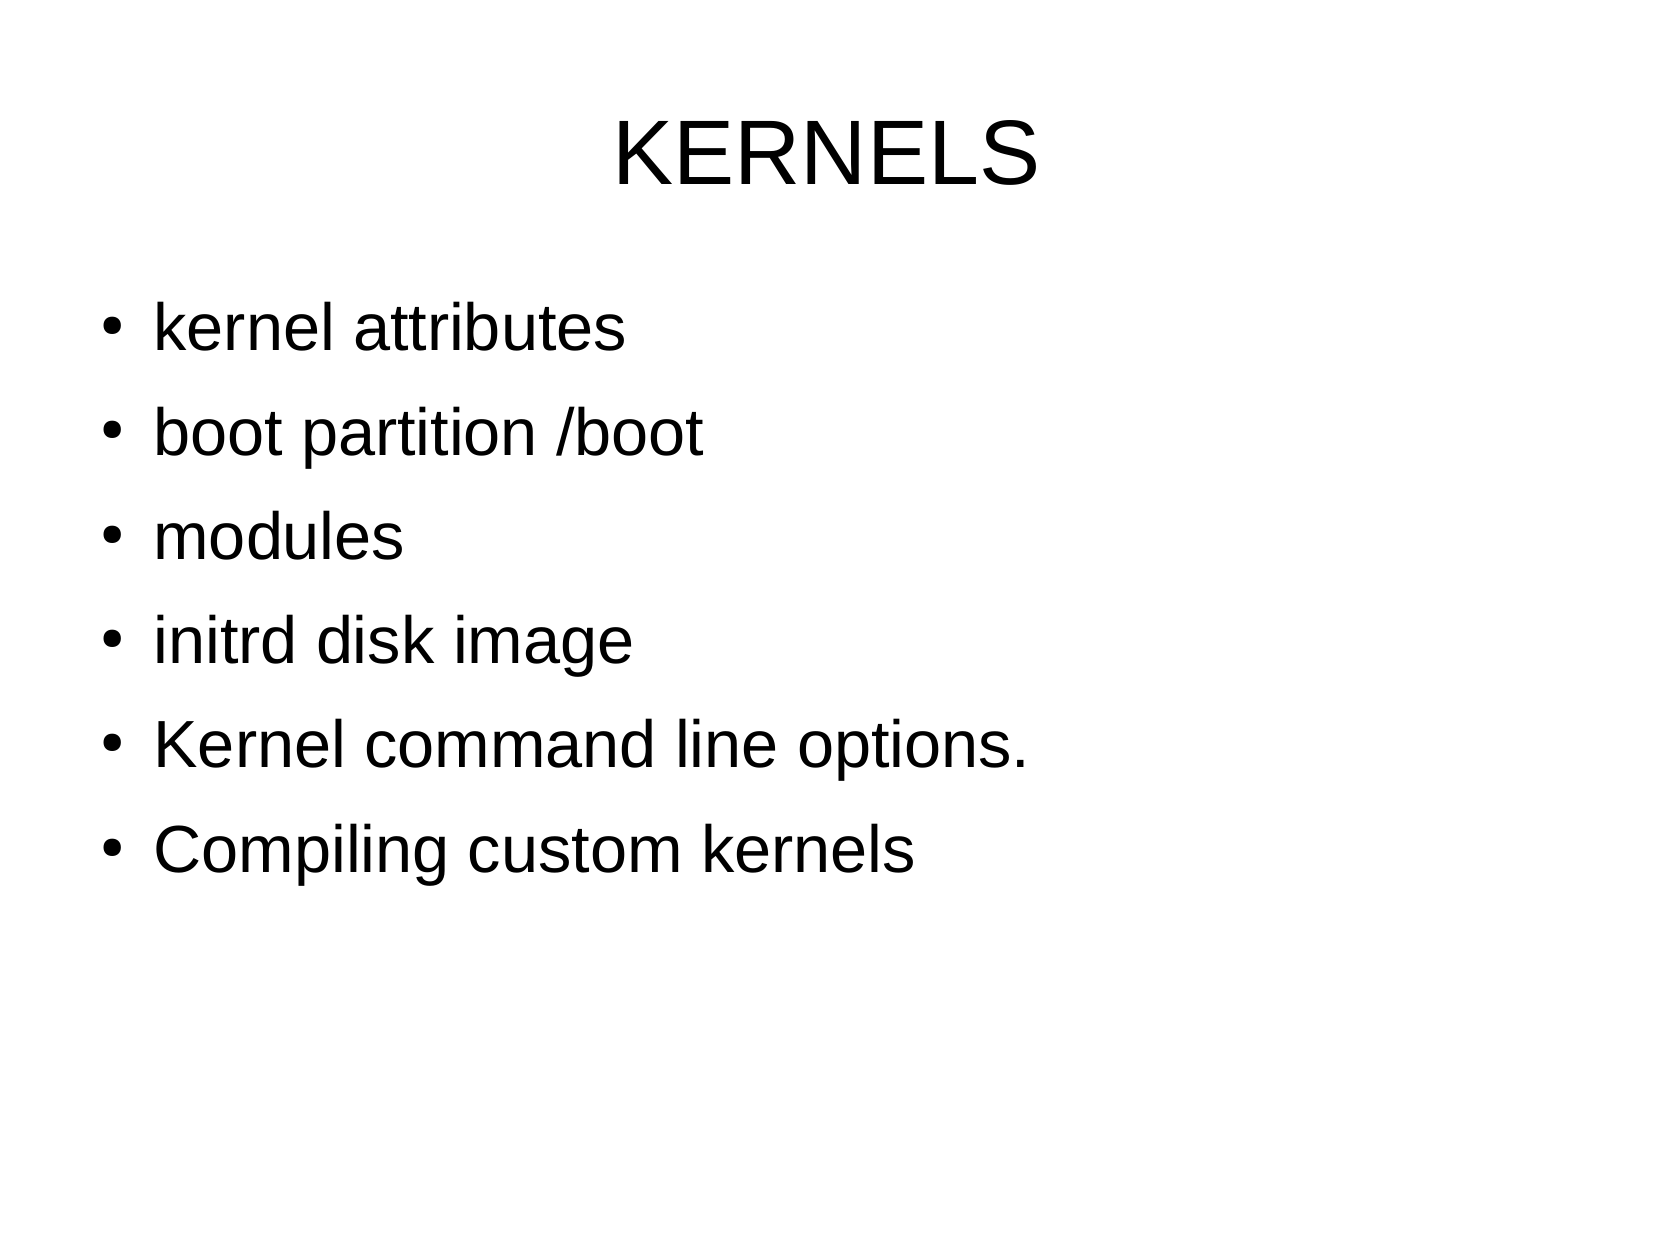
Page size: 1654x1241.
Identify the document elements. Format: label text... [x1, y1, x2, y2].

list kernel attributes boot partition /boot modules initrd disk image Kernel command line options. Compiling custom kernels [82, 290, 1538, 1010]
title KERNELS [82, 49, 1571, 257]
